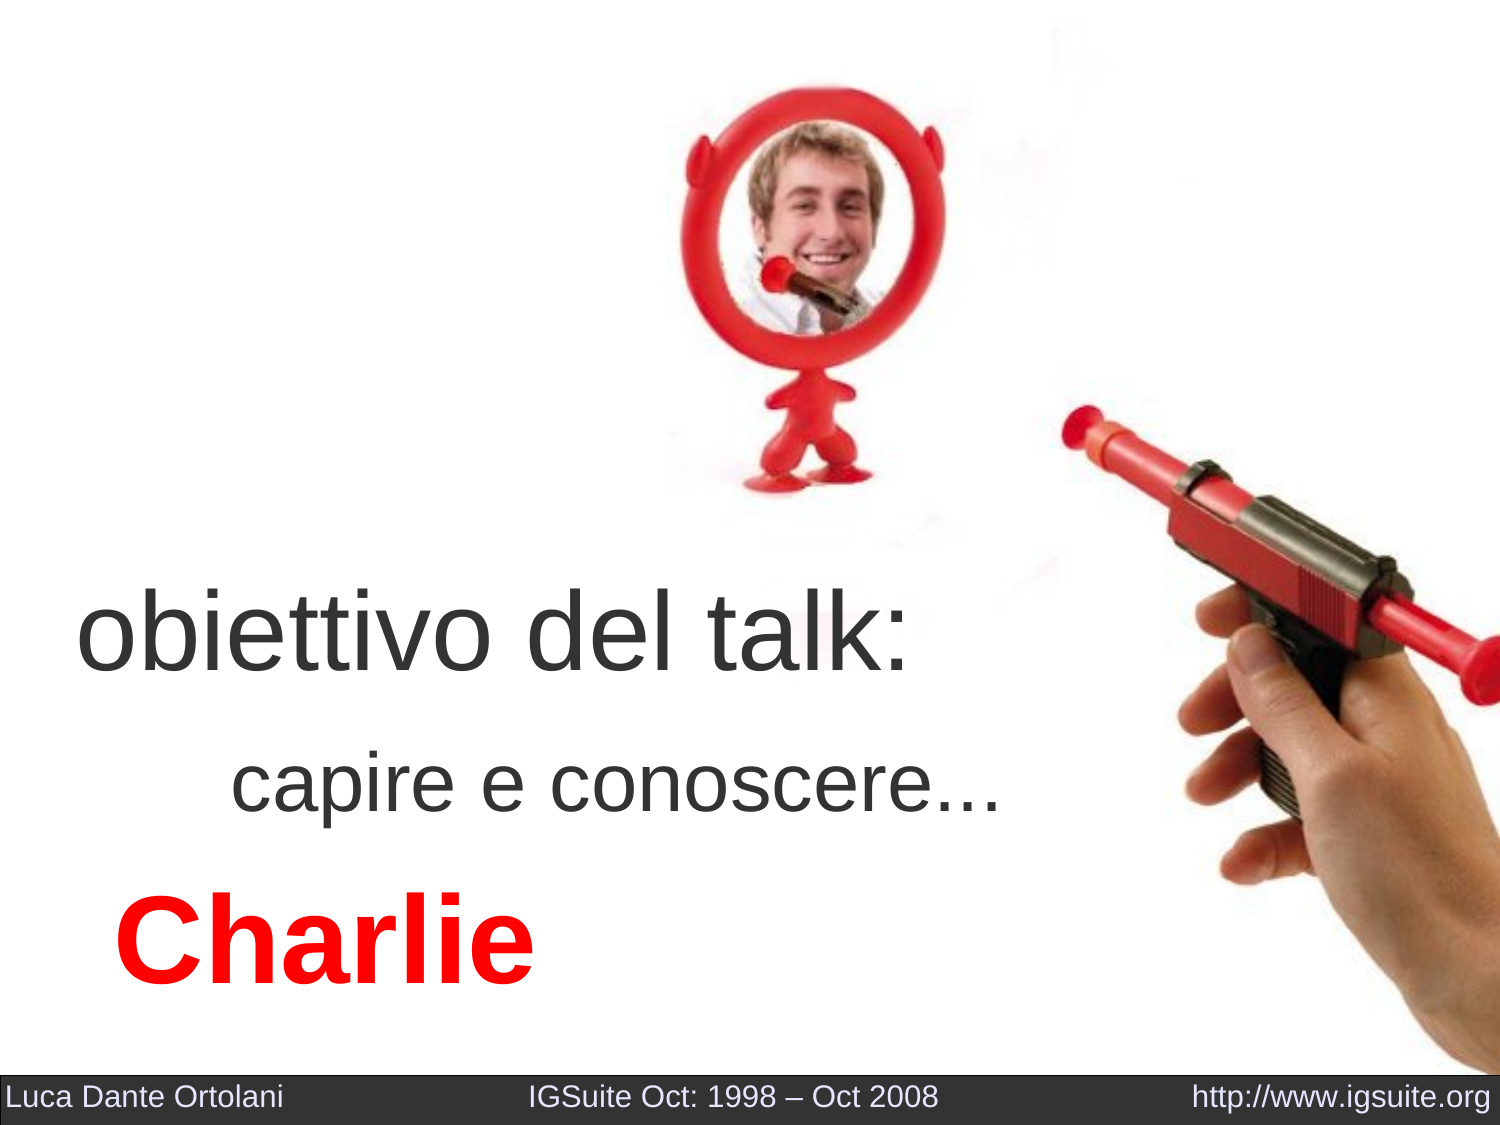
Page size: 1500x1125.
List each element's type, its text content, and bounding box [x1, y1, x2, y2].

list obiettivo del talk: capire e conoscere... Charlie [29, 561, 1211, 1018]
picture [666, 16, 1500, 1075]
text_box Luca Dante Ortolani IGSuite Oct: 1998 – Oct 2008 http://www.igsuite.org [0, 1075, 1500, 1125]
